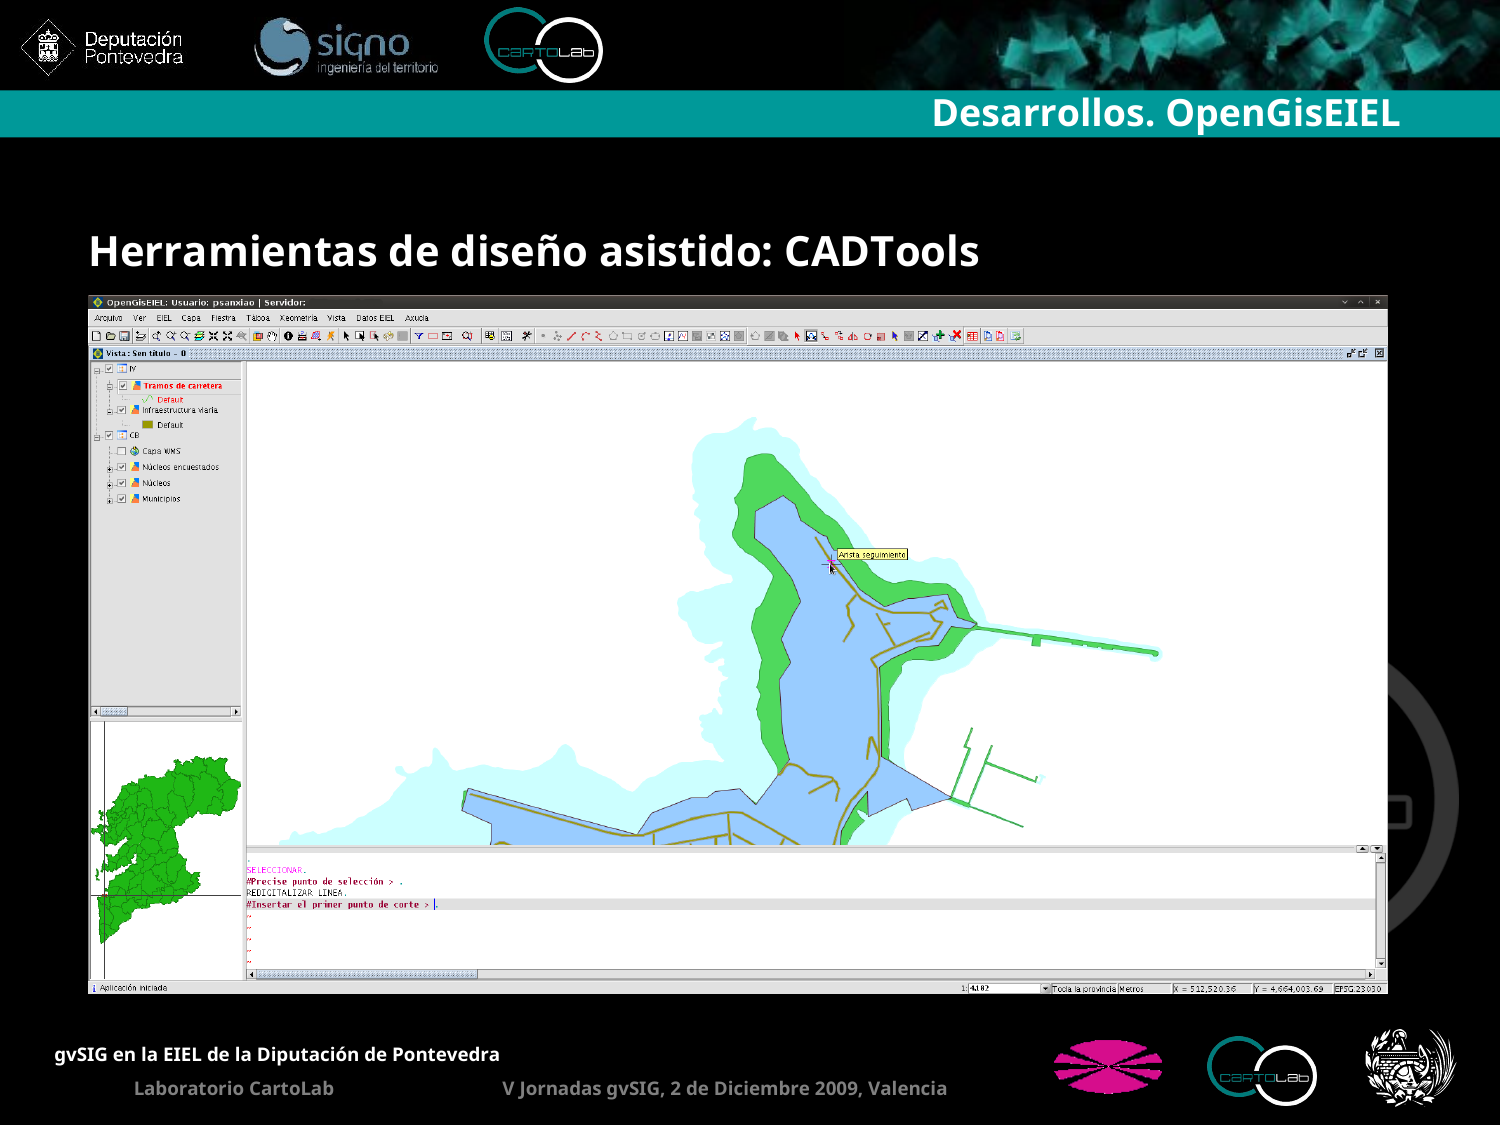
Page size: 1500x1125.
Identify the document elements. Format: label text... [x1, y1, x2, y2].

text_box Herramientas de diseño asistido: CADTools [73, 217, 1424, 533]
picture [484, 7, 603, 83]
text_box Desarrollos. OpenGisEIEL [916, 82, 1484, 142]
picture [1207, 1036, 1317, 1106]
picture [1052, 1038, 1164, 1095]
picture [88, 295, 1459, 994]
picture [844, 0, 1500, 90]
picture [0, 0, 438, 90]
